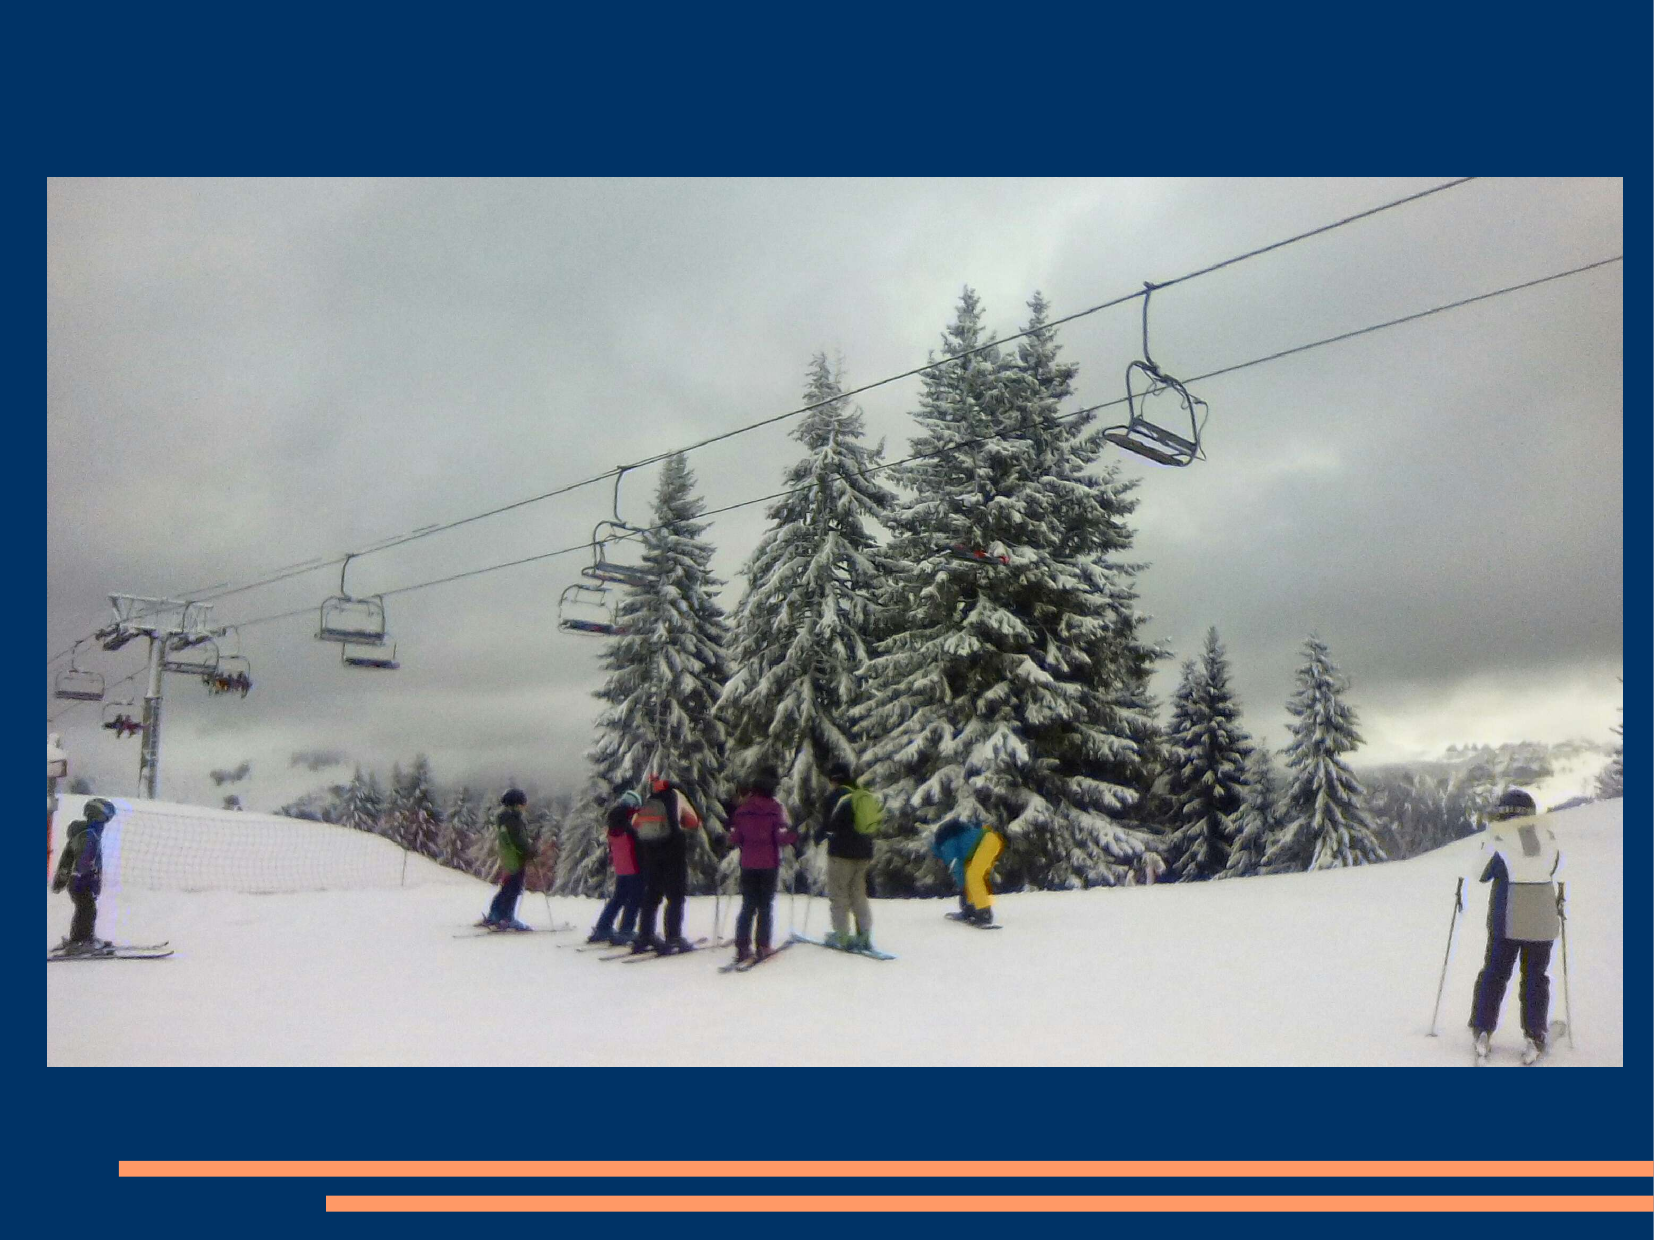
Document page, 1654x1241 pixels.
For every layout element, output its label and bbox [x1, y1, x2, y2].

picture [47, 177, 1623, 1067]
